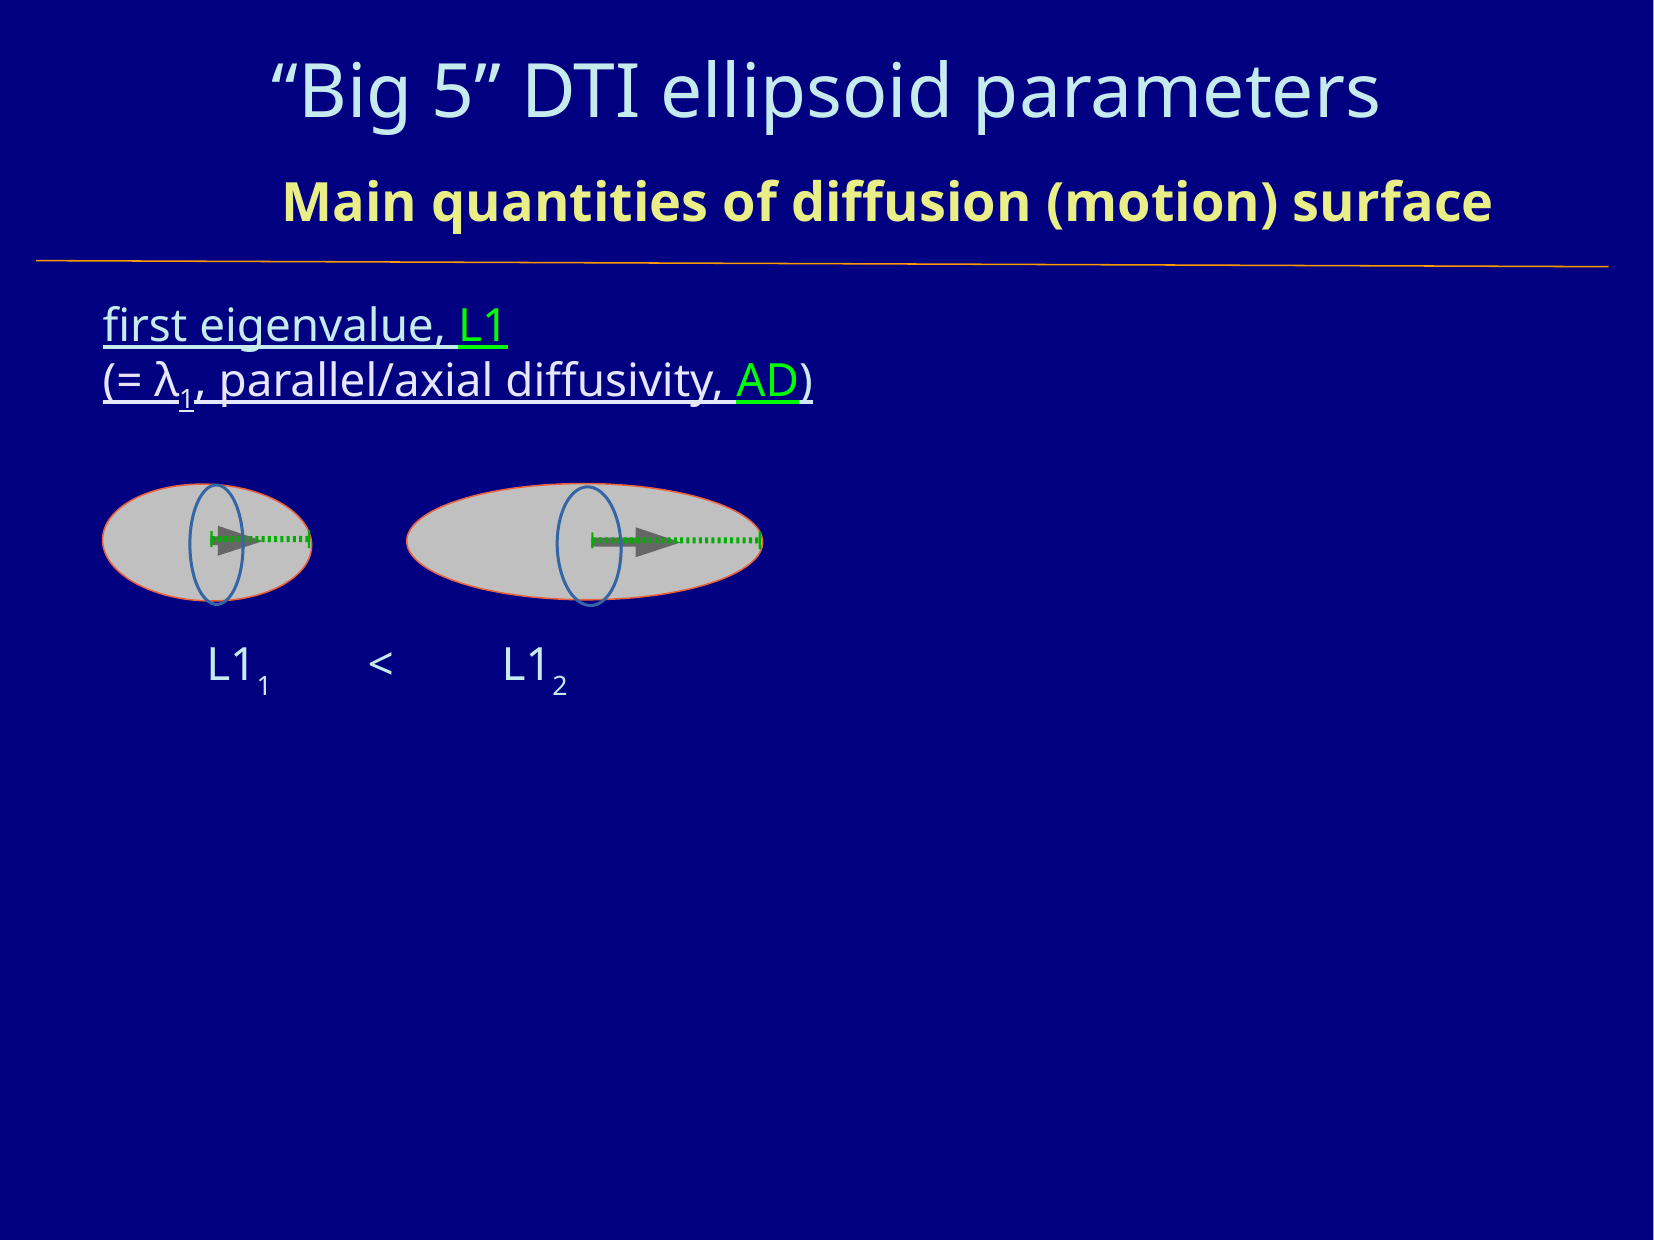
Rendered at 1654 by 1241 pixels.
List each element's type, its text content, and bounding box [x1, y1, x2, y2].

text_box Main quantities of diffusion (motion) surface [230, 159, 1460, 235]
text_box [559, 489, 619, 600]
text_box [102, 484, 209, 601]
text_box [406, 483, 762, 600]
text_box first eigenvalue, L1 (= λ1, parallel/axial diffusivity, AD) [51, 288, 761, 423]
text_box [192, 487, 241, 601]
title “Big 5” DTI ellipsoid parameters [0, 12, 1654, 163]
text_box [225, 485, 312, 601]
text_box L11 < L12 [156, 627, 583, 709]
